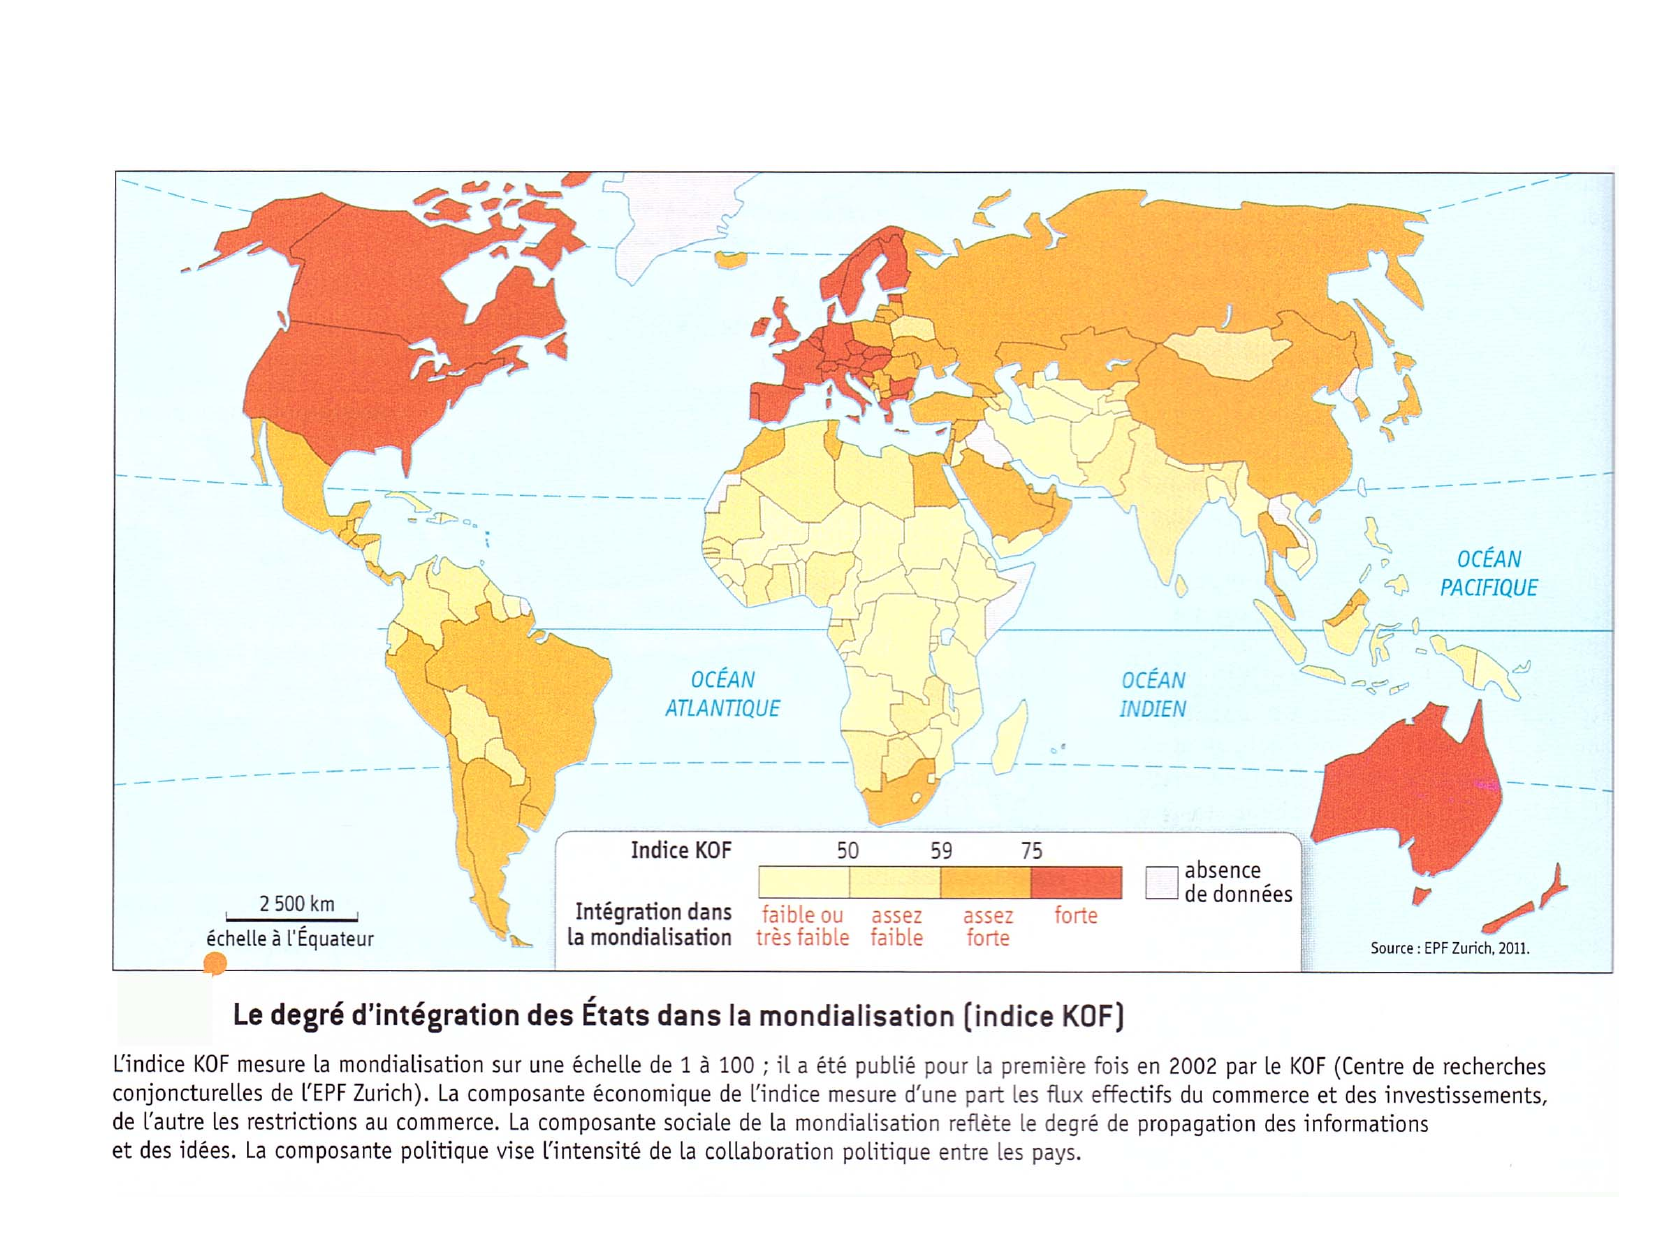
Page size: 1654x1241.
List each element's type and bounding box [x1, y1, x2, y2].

picture [106, 165, 1619, 1197]
